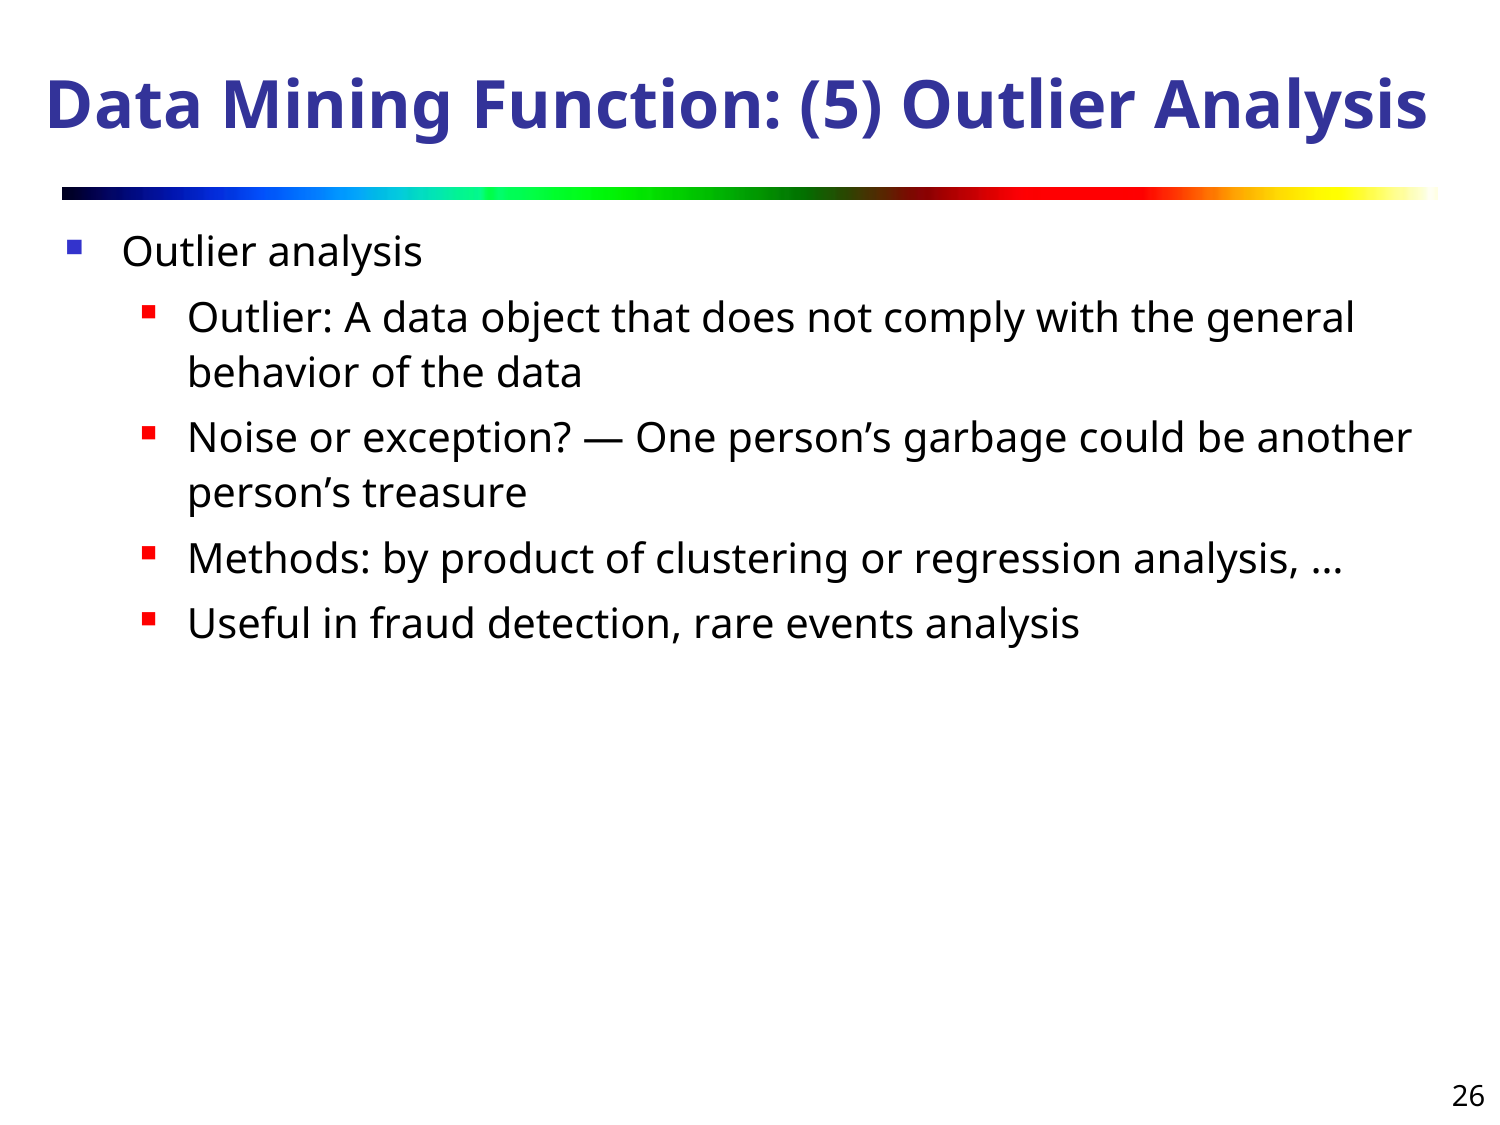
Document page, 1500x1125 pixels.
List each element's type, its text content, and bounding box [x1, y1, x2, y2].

title Data Mining Function: (5) Outlier Analysis [0, 14, 1475, 190]
text_box <number> [1187, 1050, 1500, 1125]
list Outlier analysis Outlier: A data object that does not comply with the general behavior of the data Noise or exception? ― One person’s garbage could be another person’s treasure Methods: by product of clustering or regression analysis, … Useful in fraud detection, rare events analysis [50, 212, 1450, 1075]
